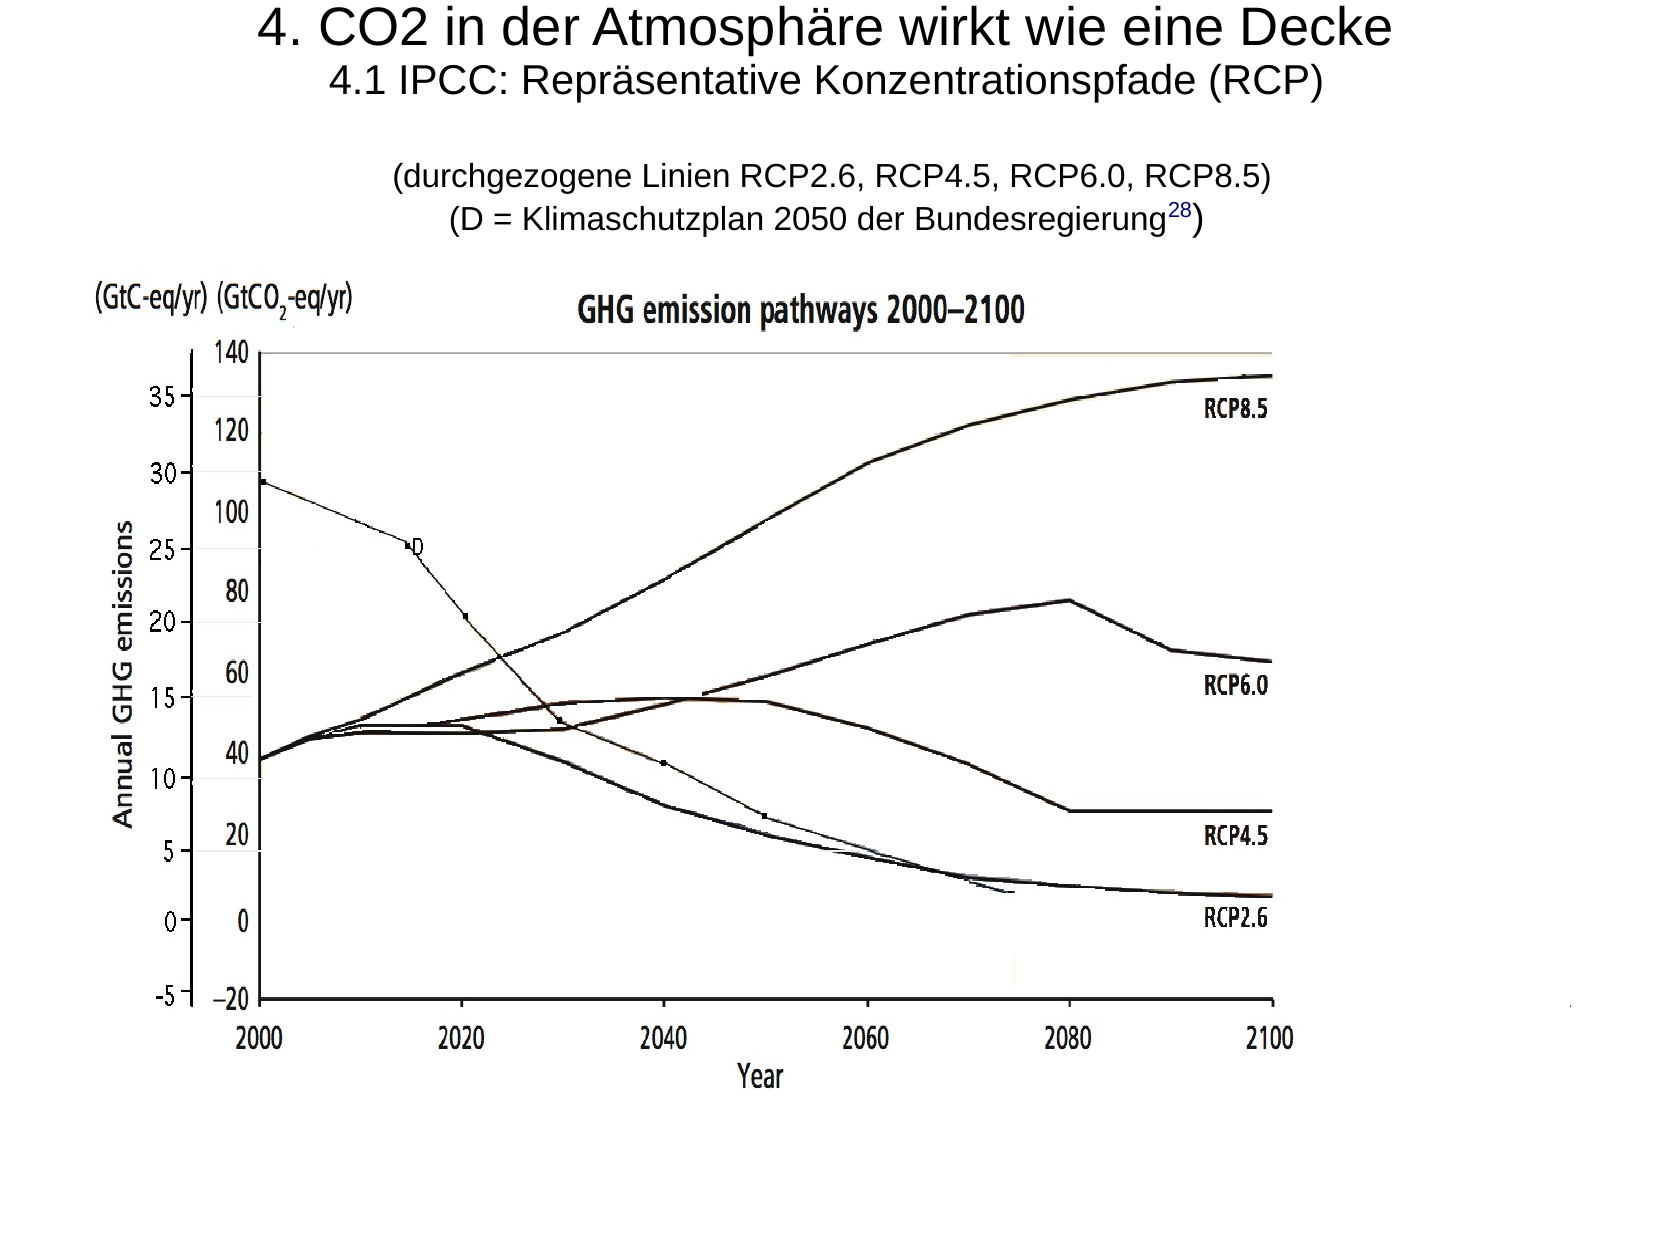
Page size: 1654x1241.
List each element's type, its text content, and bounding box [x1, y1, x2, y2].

title 4. CO2 in der Atmosphäre wirkt wie eine Decke 4.1 IPCC: Repräsentative Konzentrationspfade (RCP) (durchgezogene Linien RCP2.6, RCP4.5, RCP6.0, RCP8.5) (D = Klimaschutzplan 2050 der Bundesregierung28) [82, 0, 1571, 239]
picture [70, 268, 1571, 1111]
